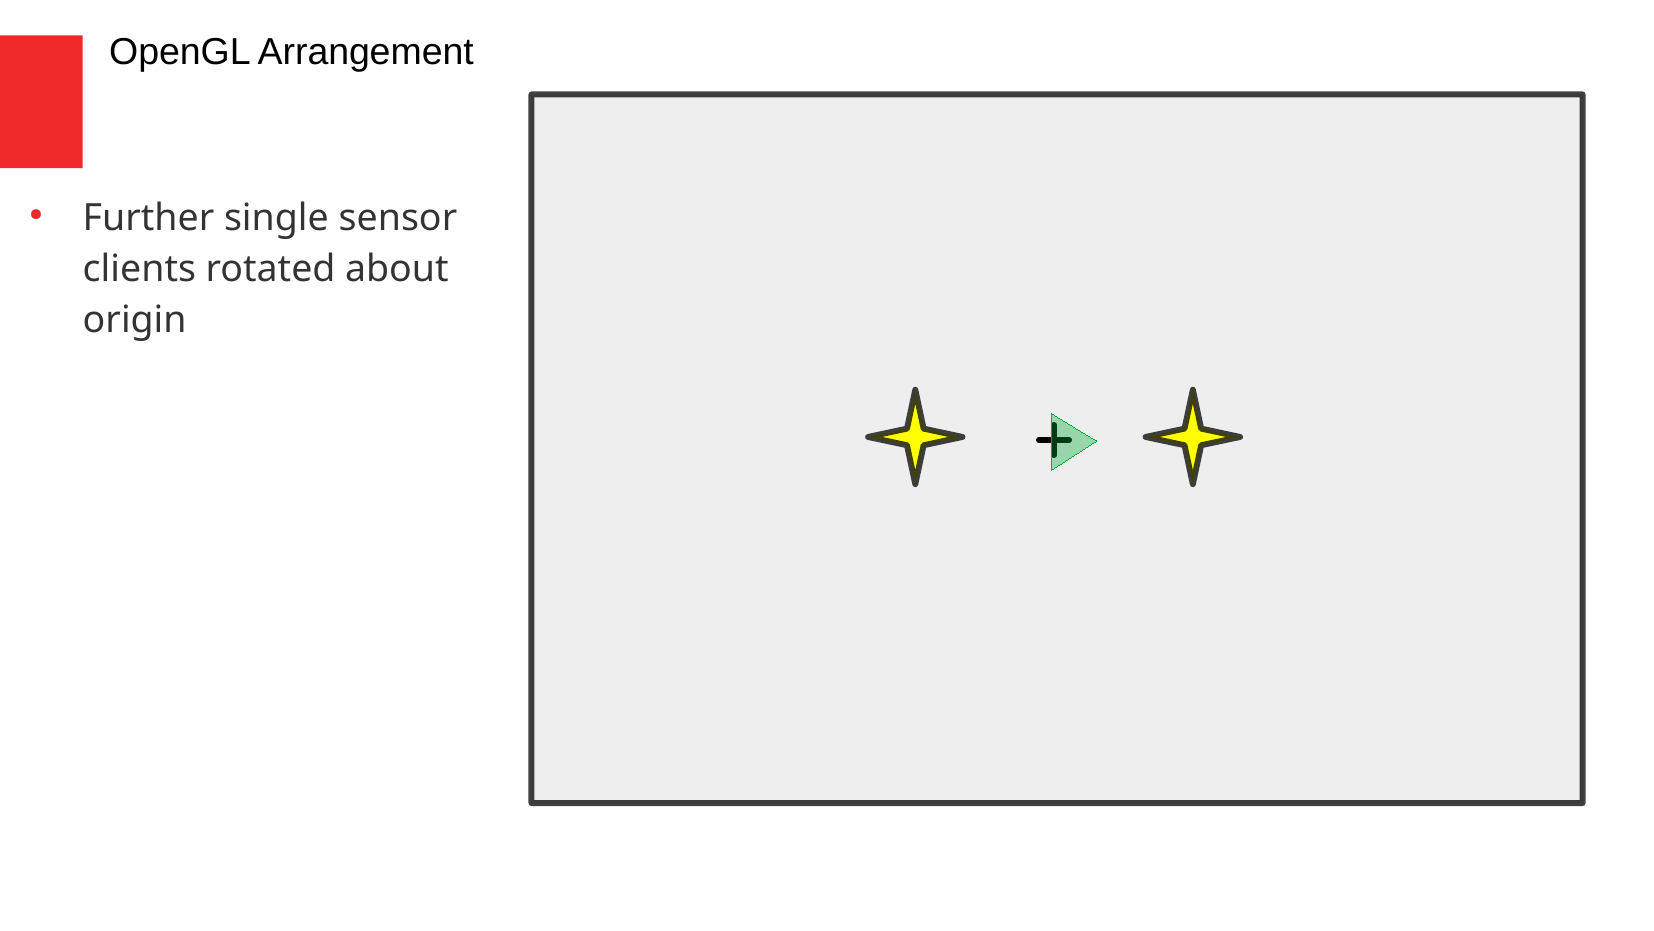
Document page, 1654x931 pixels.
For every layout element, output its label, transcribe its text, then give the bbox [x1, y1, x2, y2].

text_box OpenGL Arrangement [94, 23, 508, 110]
text_box [531, 94, 1583, 804]
list Further single sensor clients rotated about origin [11, 190, 508, 863]
